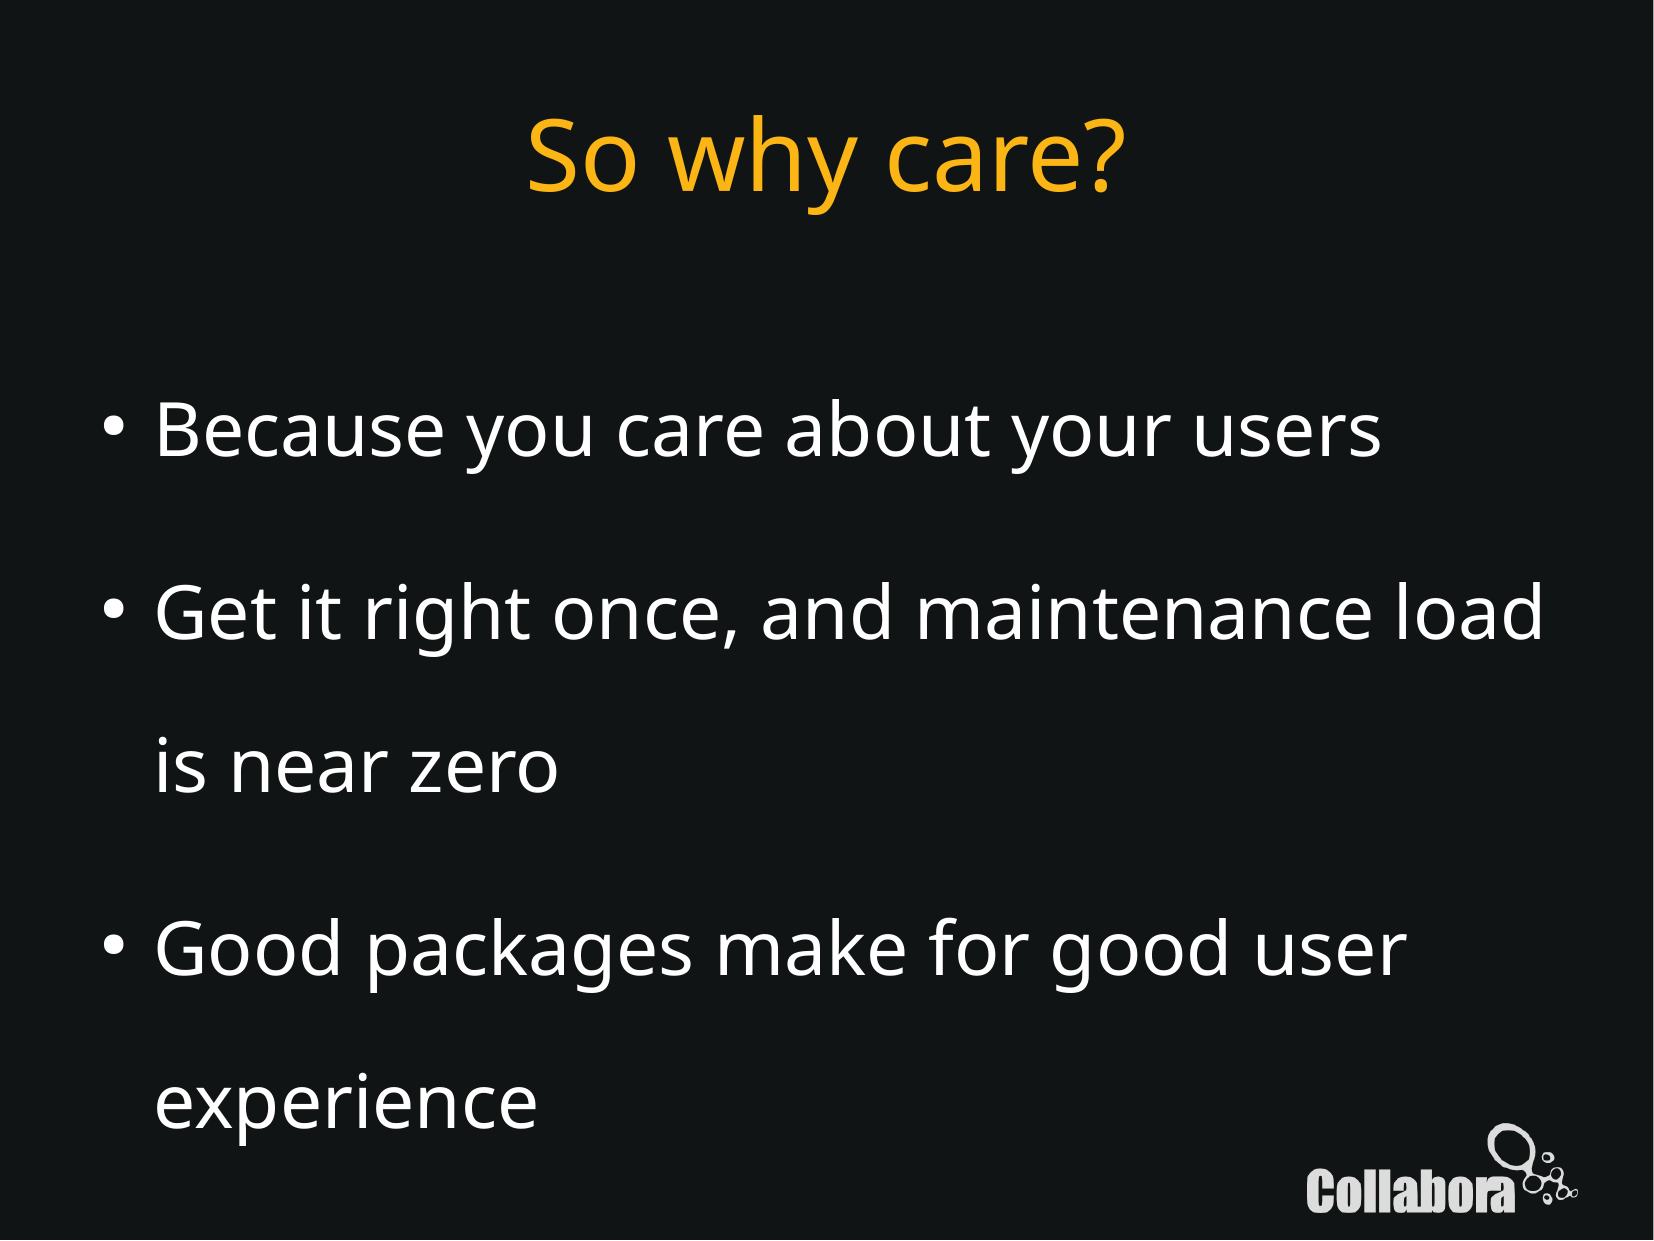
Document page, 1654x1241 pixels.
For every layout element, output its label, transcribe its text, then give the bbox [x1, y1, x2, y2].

title So why care? [82, 49, 1571, 257]
picture [1307, 1123, 1578, 1213]
list Because you care about your users Get it right once, and maintenance load is near zero Good packages make for good user experience [82, 324, 1571, 1109]
